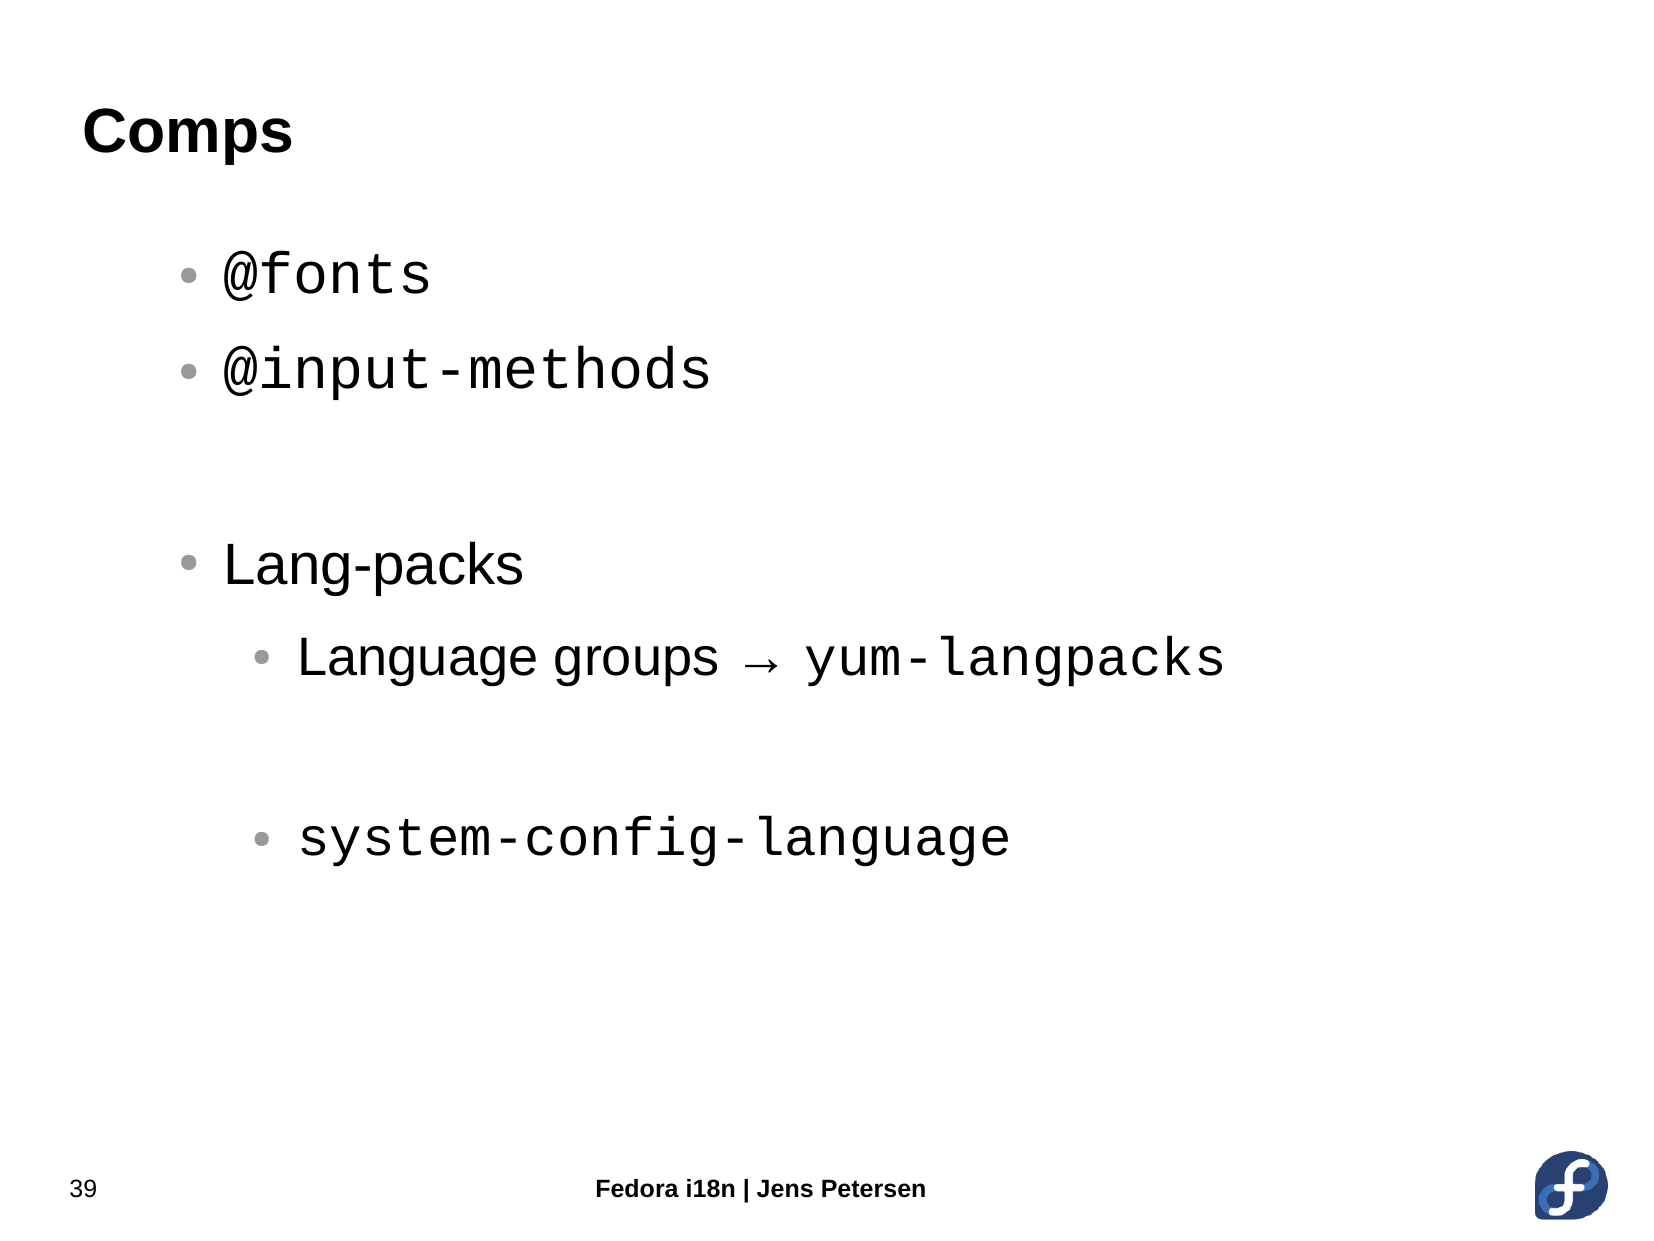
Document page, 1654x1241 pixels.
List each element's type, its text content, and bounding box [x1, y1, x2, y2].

title Comps [82, 37, 1571, 226]
picture [1529, 1146, 1613, 1224]
list @fonts @input-methods Lang-packs Language groups → yum-langpacks system-config-language [86, 244, 1576, 1039]
